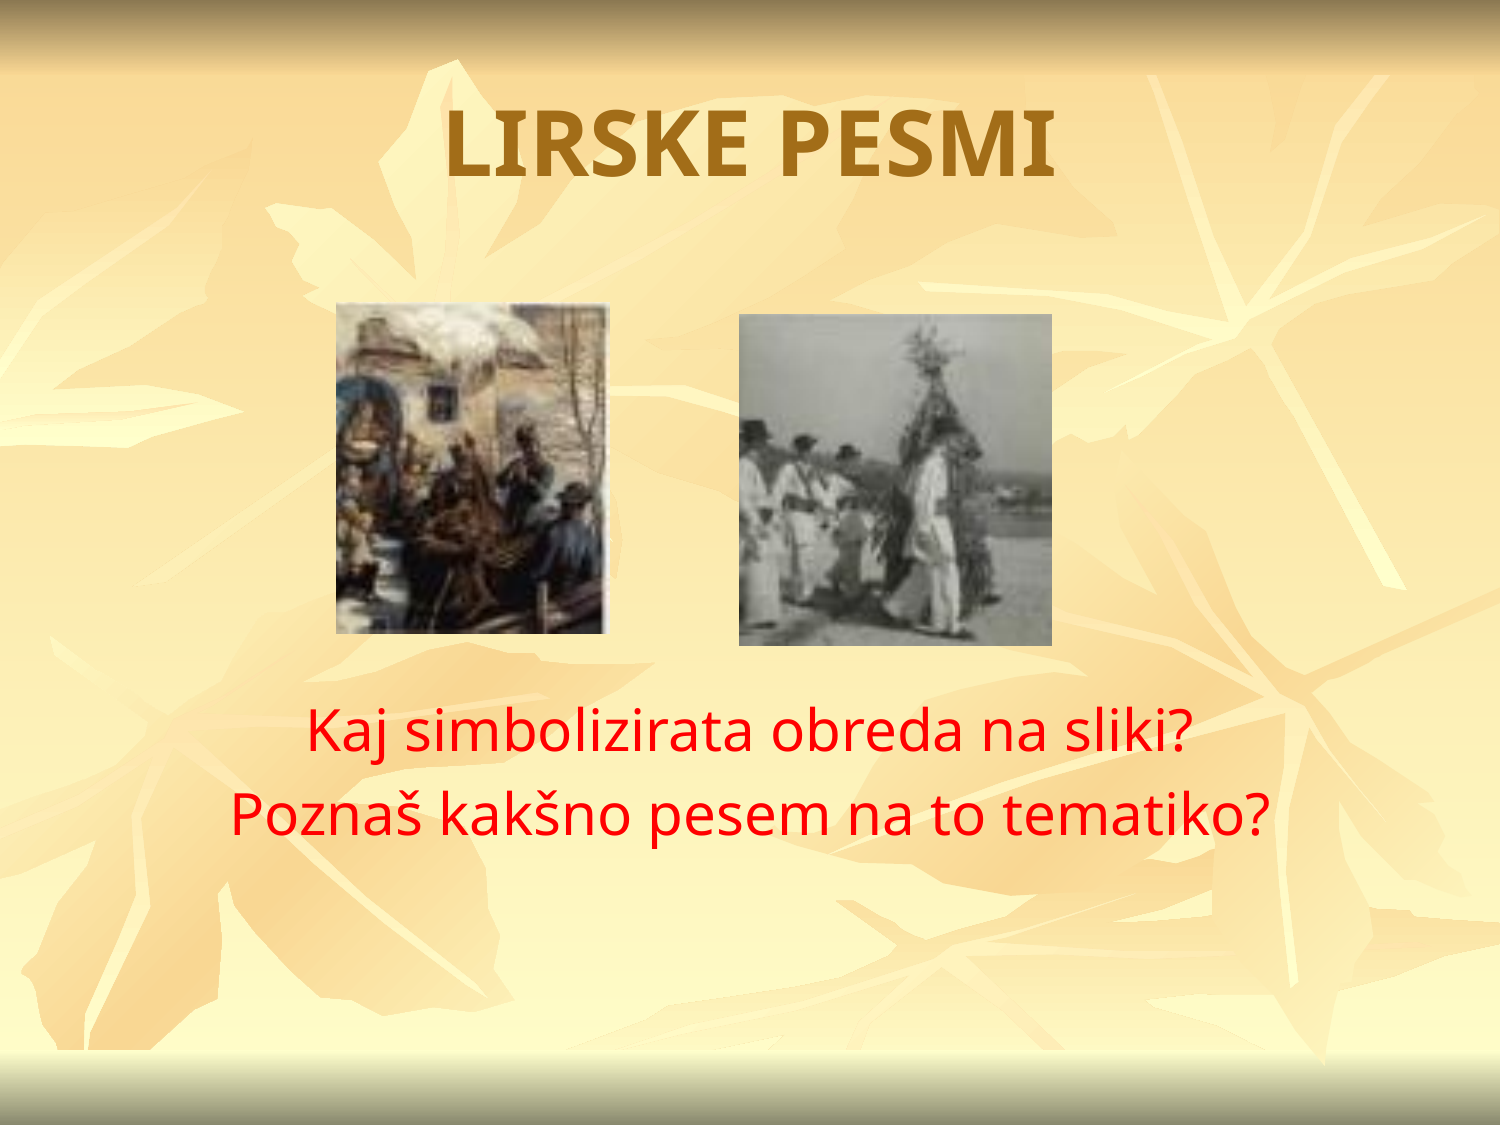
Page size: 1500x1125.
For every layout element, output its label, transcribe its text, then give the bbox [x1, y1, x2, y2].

list Kaj simbolizirata obreda na sliki? Poznaš kakšno pesem na to tematiko? [75, 262, 1425, 940]
picture [336, 302, 610, 634]
title LIRSKE PESMI [75, 37, 1425, 241]
picture [739, 314, 1052, 646]
